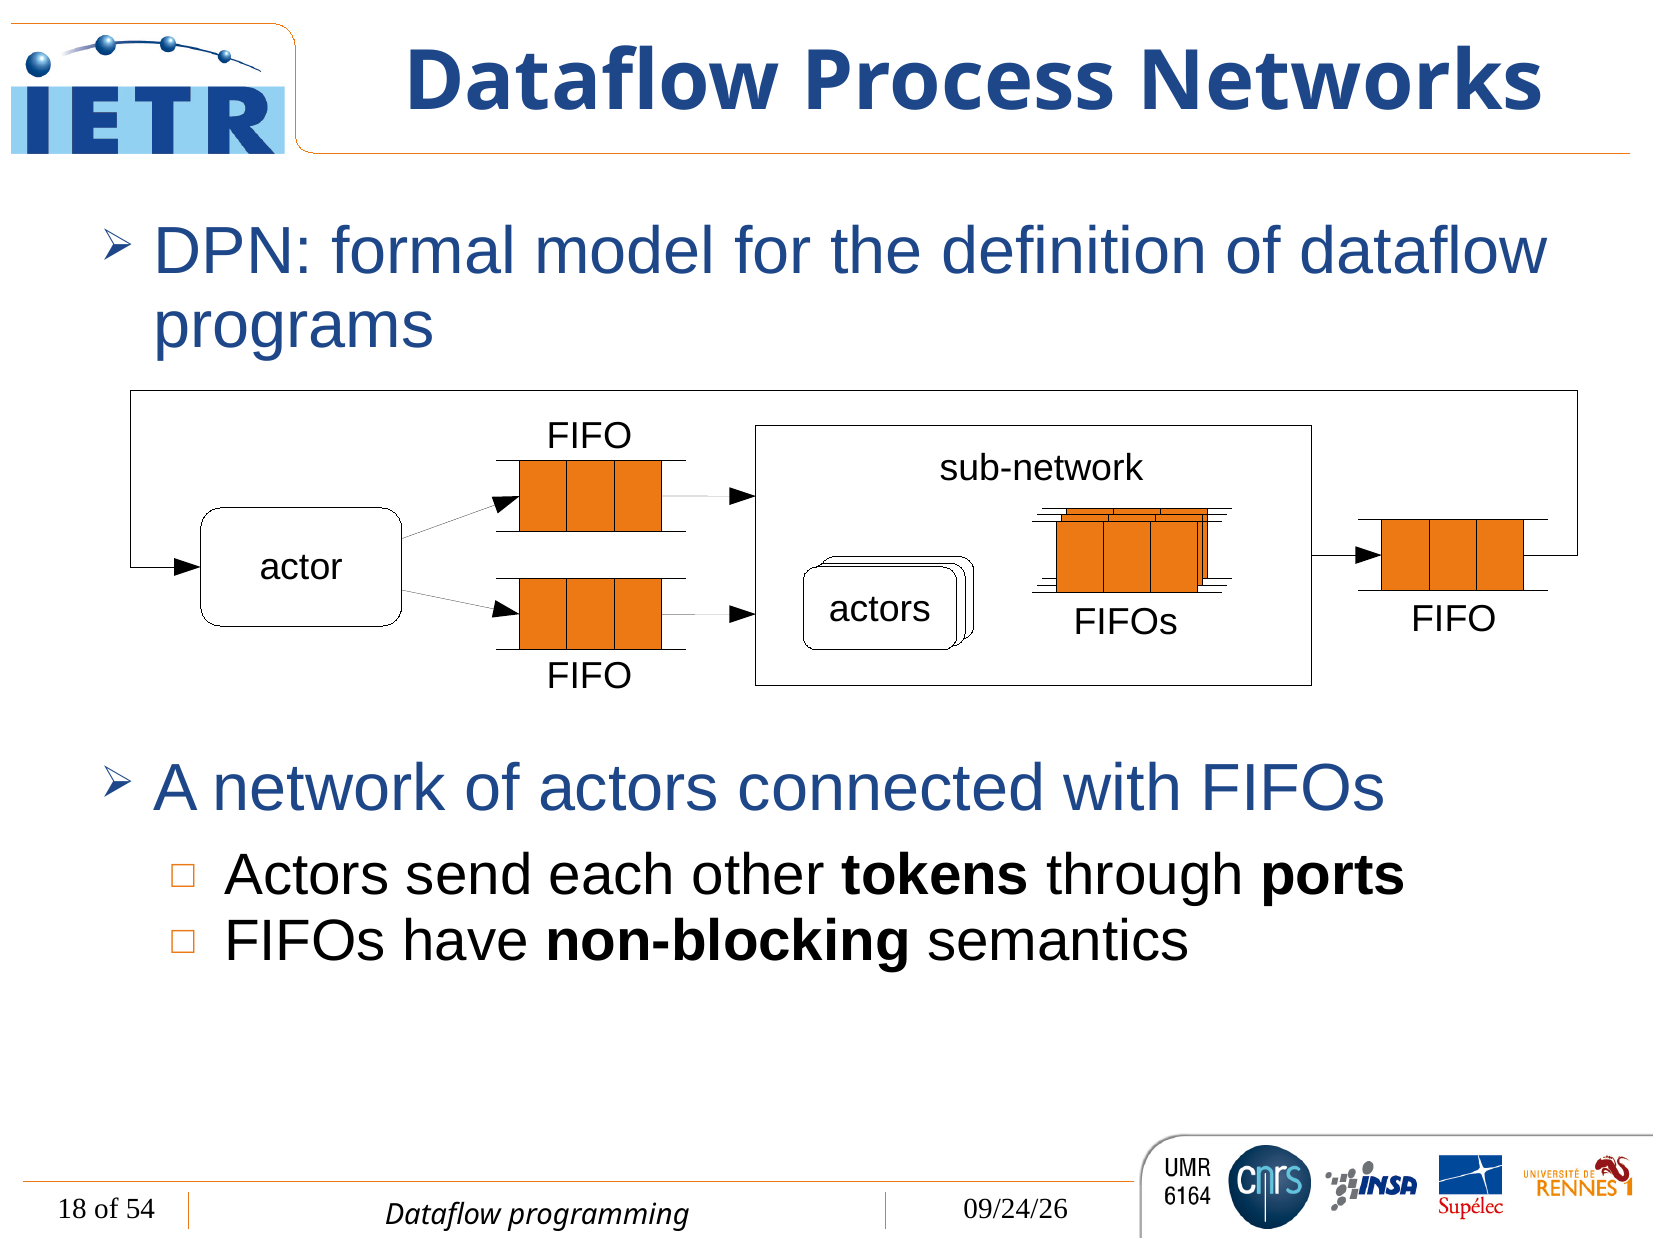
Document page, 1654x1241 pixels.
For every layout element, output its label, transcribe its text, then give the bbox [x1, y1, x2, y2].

text_box FIFO [531, 407, 648, 465]
picture [11, 35, 285, 154]
text_box [1381, 519, 1524, 591]
text_box [519, 460, 662, 532]
text_box FIFO [1396, 590, 1512, 648]
text_box [519, 578, 662, 650]
text_box sub-network [924, 439, 1158, 497]
text_box [755, 425, 1312, 686]
picture [1139, 1133, 1653, 1238]
title Dataflow Process Networks [295, 0, 1654, 154]
list DPN: formal model for the definition of dataflow programs A network of actors connected with FIFOs Actors send each other tokens through ports FIFOs have non-blocking semantics [82, 212, 1619, 1111]
text_box FIFOs [1058, 592, 1193, 650]
text_box actors [803, 566, 957, 650]
text_box FIFO [531, 646, 648, 704]
text_box actor [200, 507, 402, 627]
